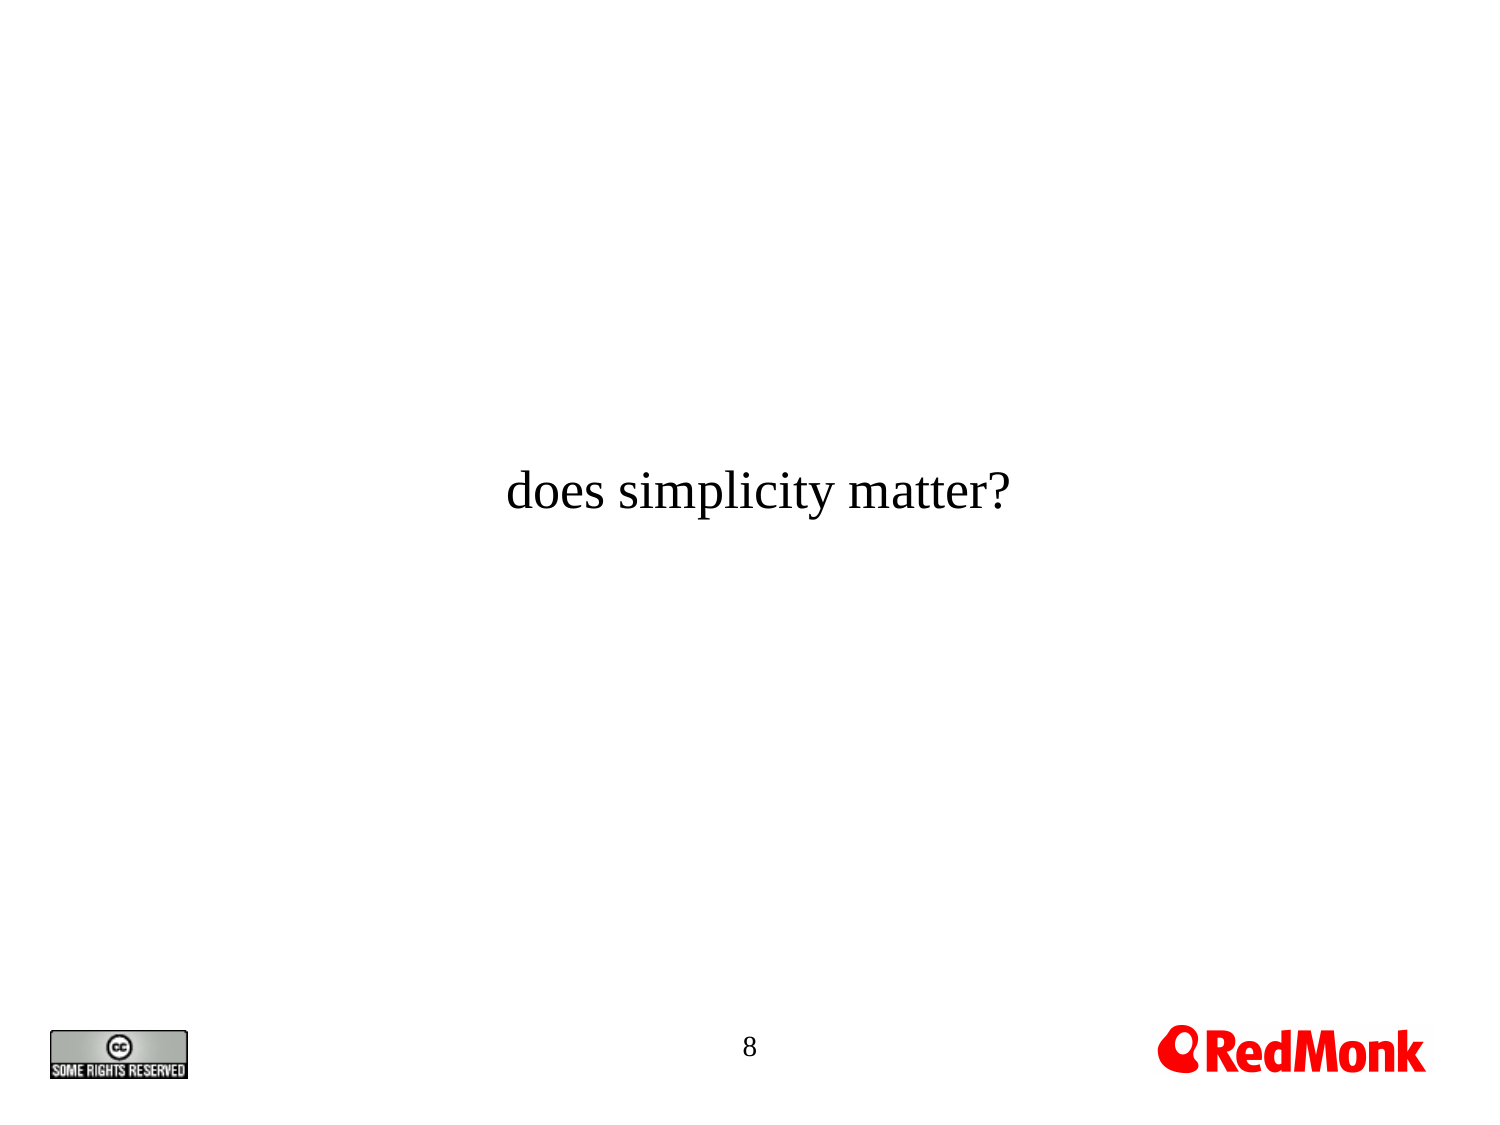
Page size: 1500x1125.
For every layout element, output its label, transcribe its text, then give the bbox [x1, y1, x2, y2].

text_box does simplicity matter? [491, 473, 1054, 549]
picture [50, 1030, 188, 1079]
picture [1151, 1023, 1433, 1075]
